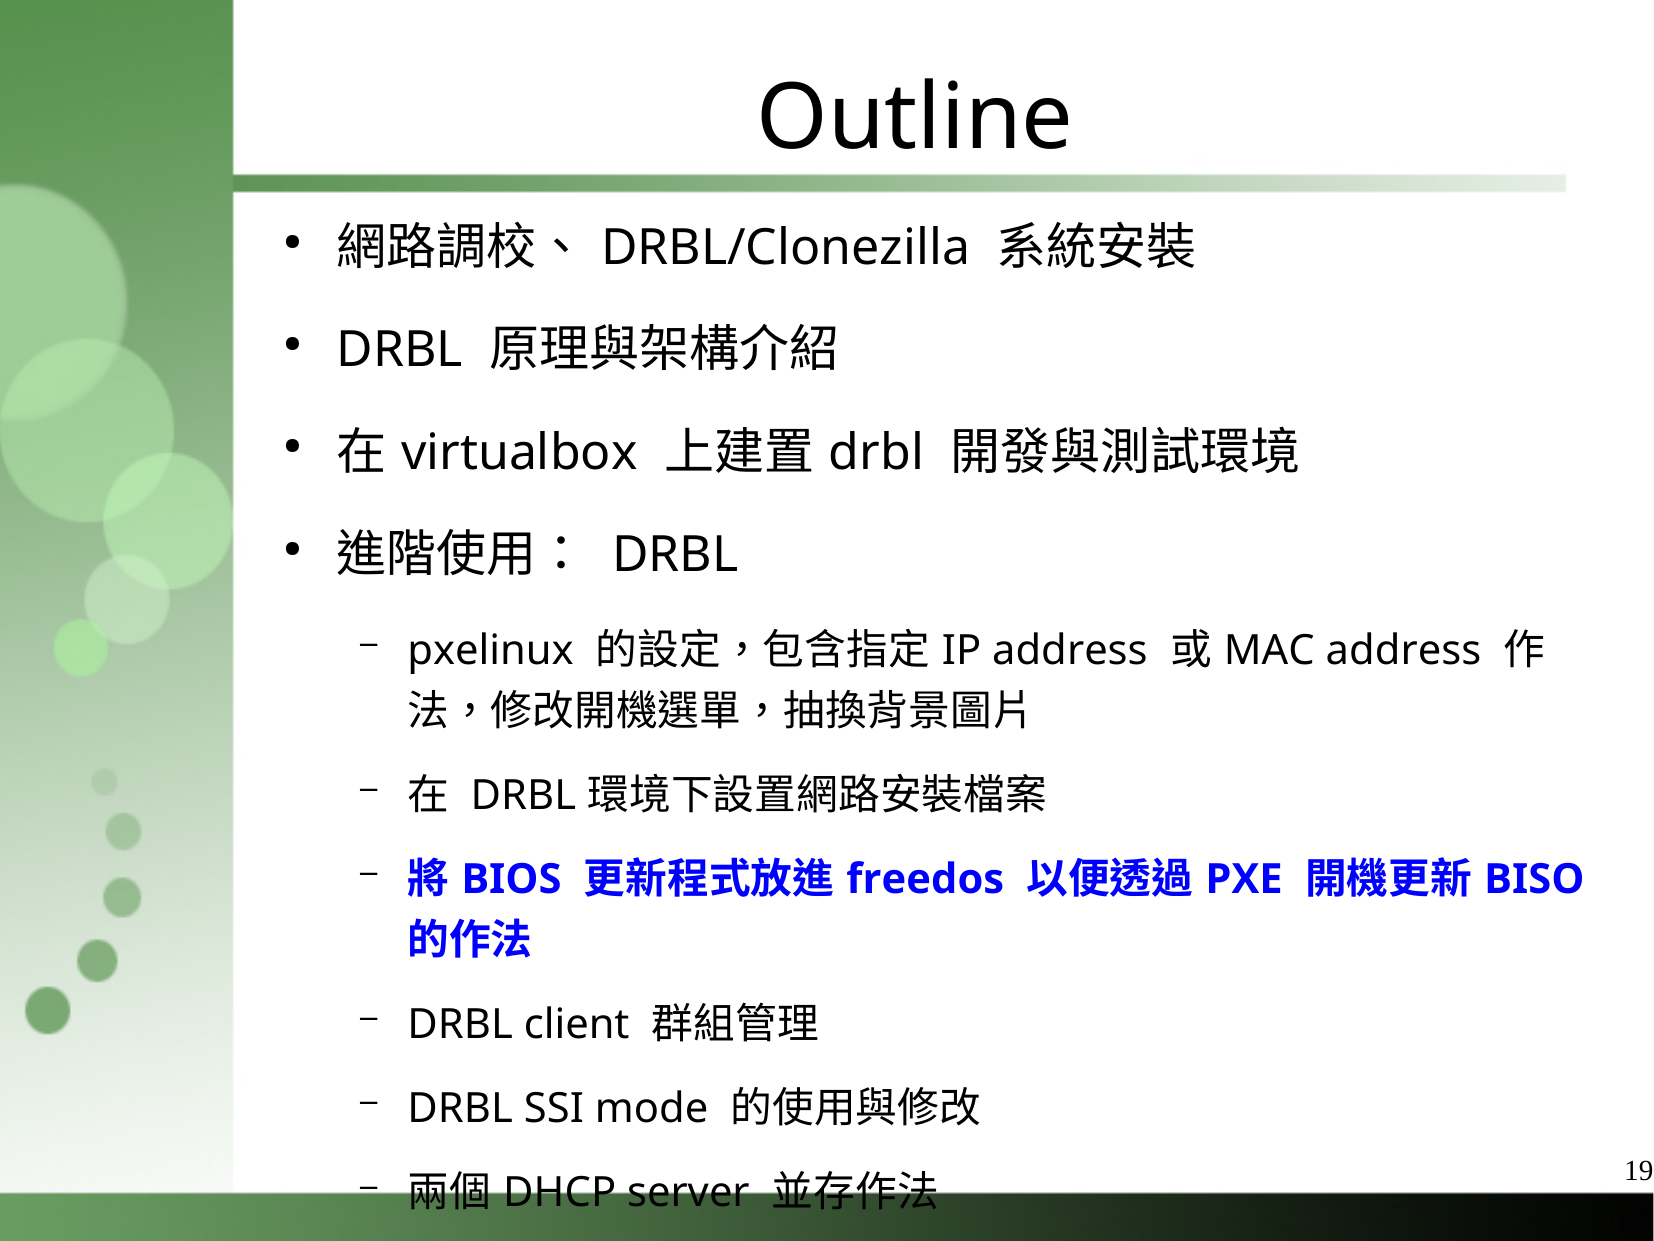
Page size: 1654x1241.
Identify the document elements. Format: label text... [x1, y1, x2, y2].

title Outline [236, 49, 1595, 178]
list 網路調校、DRBL/Clonezilla 系統安裝 DRBL 原理與架構介紹 在virtualbox 上建置drbl 開發與測試環境 進階使用： DRBL pxelinux 的設定，包含指定IP address 或MAC address 作法，修改開機選單，抽換背景圖片 在 DRBL環境下設置網路安裝檔案 將BIOS 更新程式放進freedos 以便透過PXE 開機更新BISO 的作法 DRBL client 群組管理 DRBL SSI mode 的使用與修改 兩個DHCP server 並存作法 在DRBL server 上製作Linux 套件網路安裝隨身碟 如何在DRBL上建置SAN (AoE, iSCSI)開機環境 [265, 206, 1625, 1182]
picture [0, 0, 1654, 1241]
